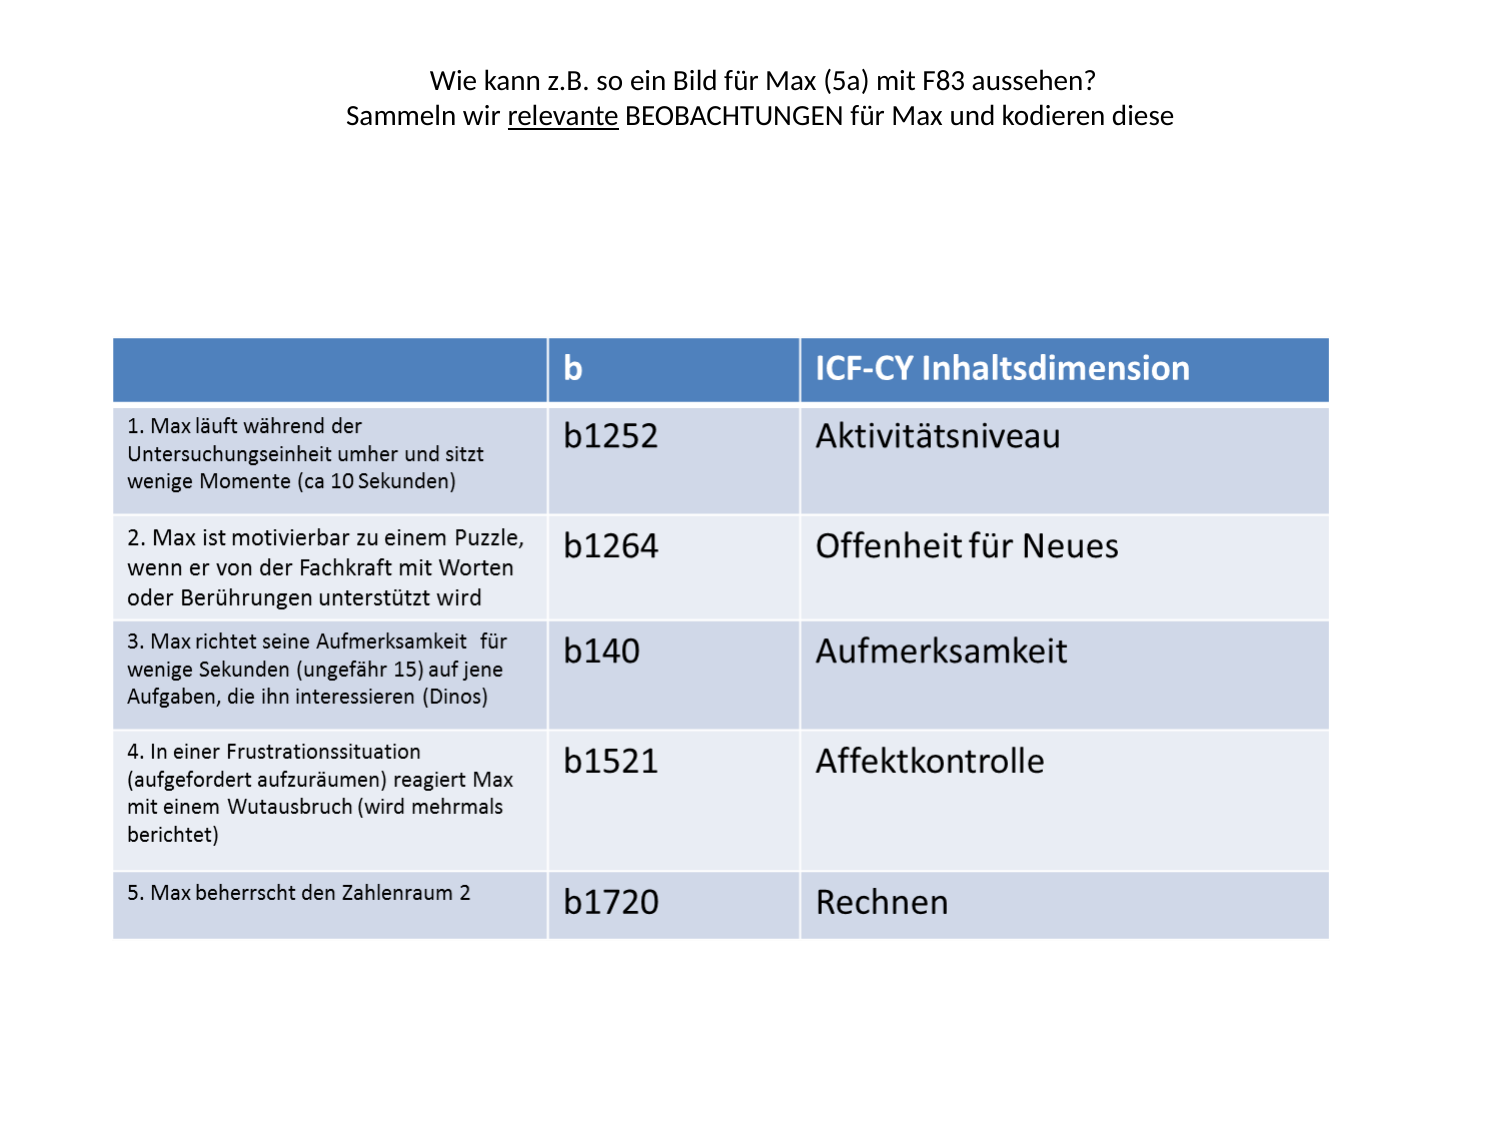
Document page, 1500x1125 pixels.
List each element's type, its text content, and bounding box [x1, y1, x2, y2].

picture [112, 333, 1330, 948]
title Wie kann z.B. so ein Bild für Max (5a) mit F83 aussehen? Sammeln wir relevante BEOBACHTUNGEN für Max und kodieren diese [88, 2, 1439, 191]
